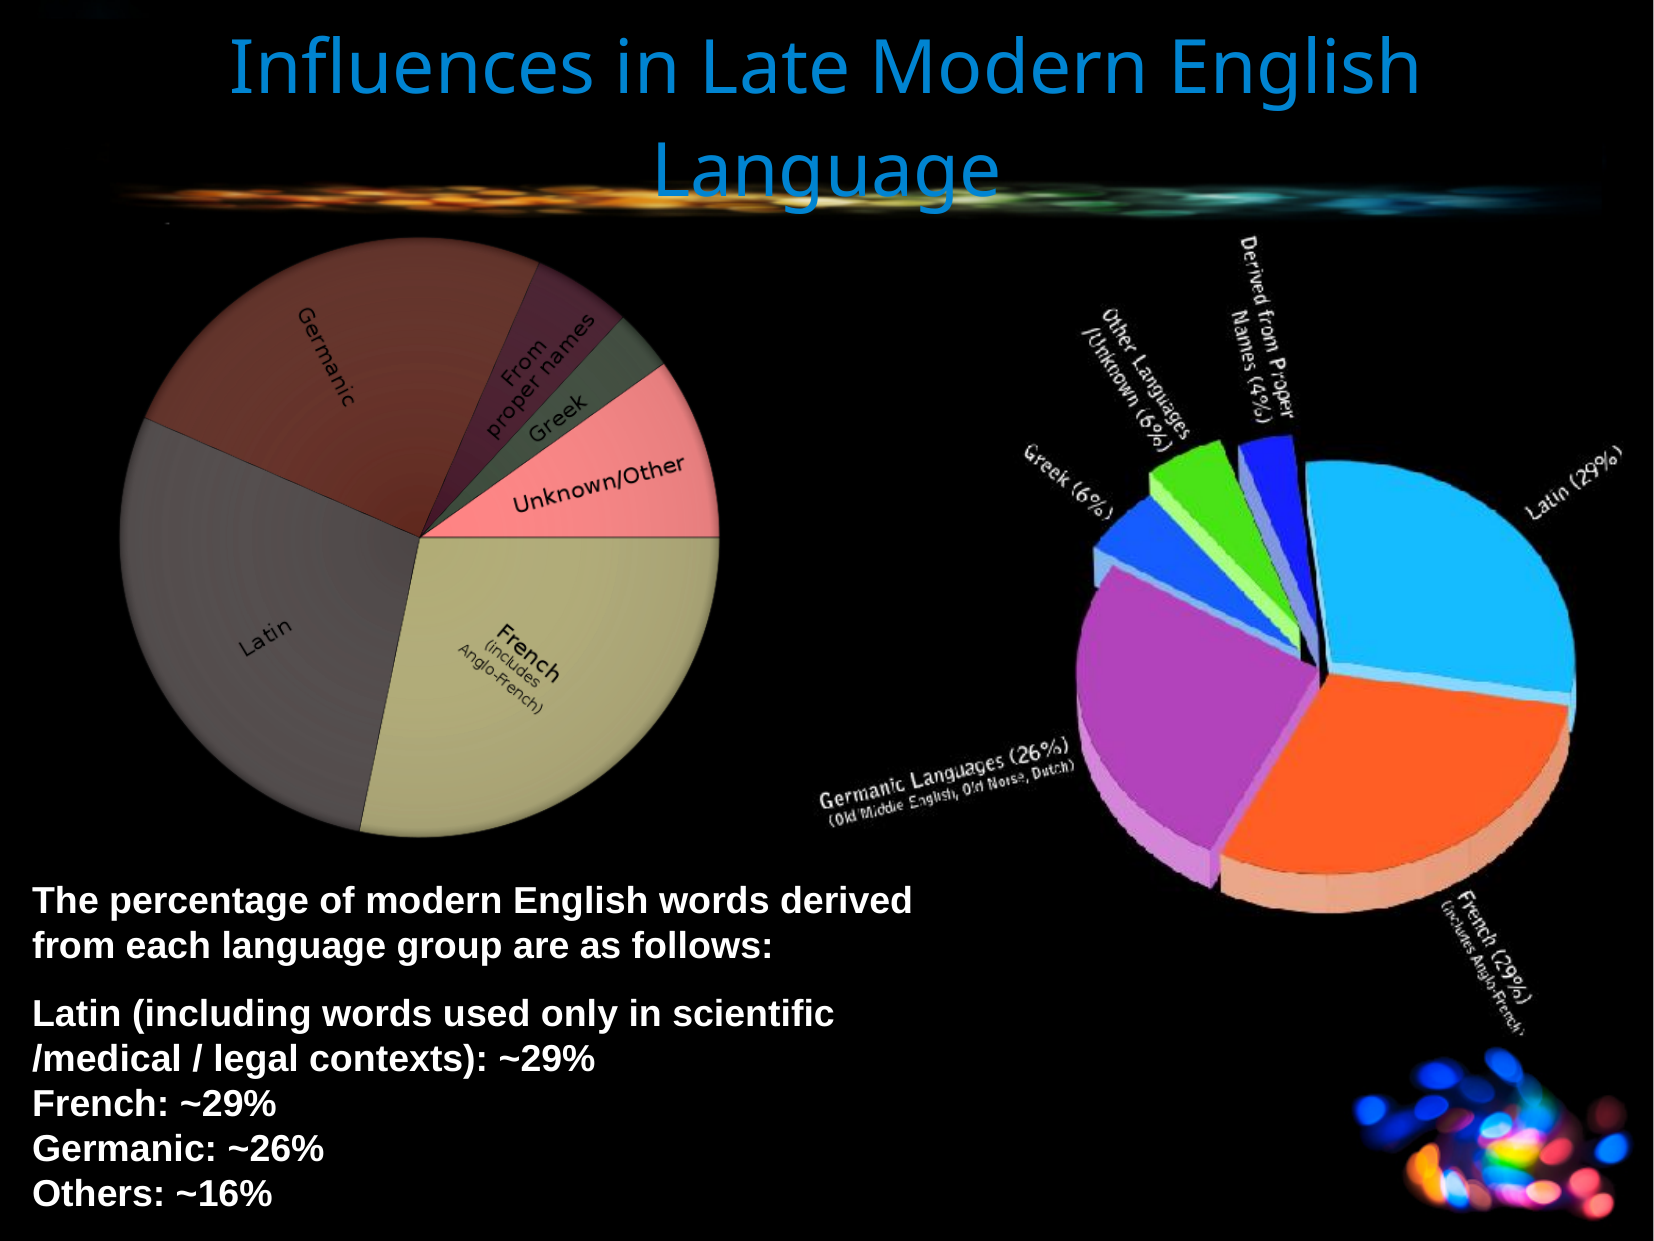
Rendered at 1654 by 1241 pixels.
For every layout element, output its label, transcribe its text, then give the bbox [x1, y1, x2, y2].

text_box The percentage of modern English words derived from each language group are as follows: Latin (including words used only in scientific /medical / legal contexts): ~29% French: ~29% Germanic: ~26% Others: ~16% [17, 868, 975, 1222]
title Influences in Late Modern English Language [82, 19, 1571, 212]
picture [0, 0, 1654, 1241]
